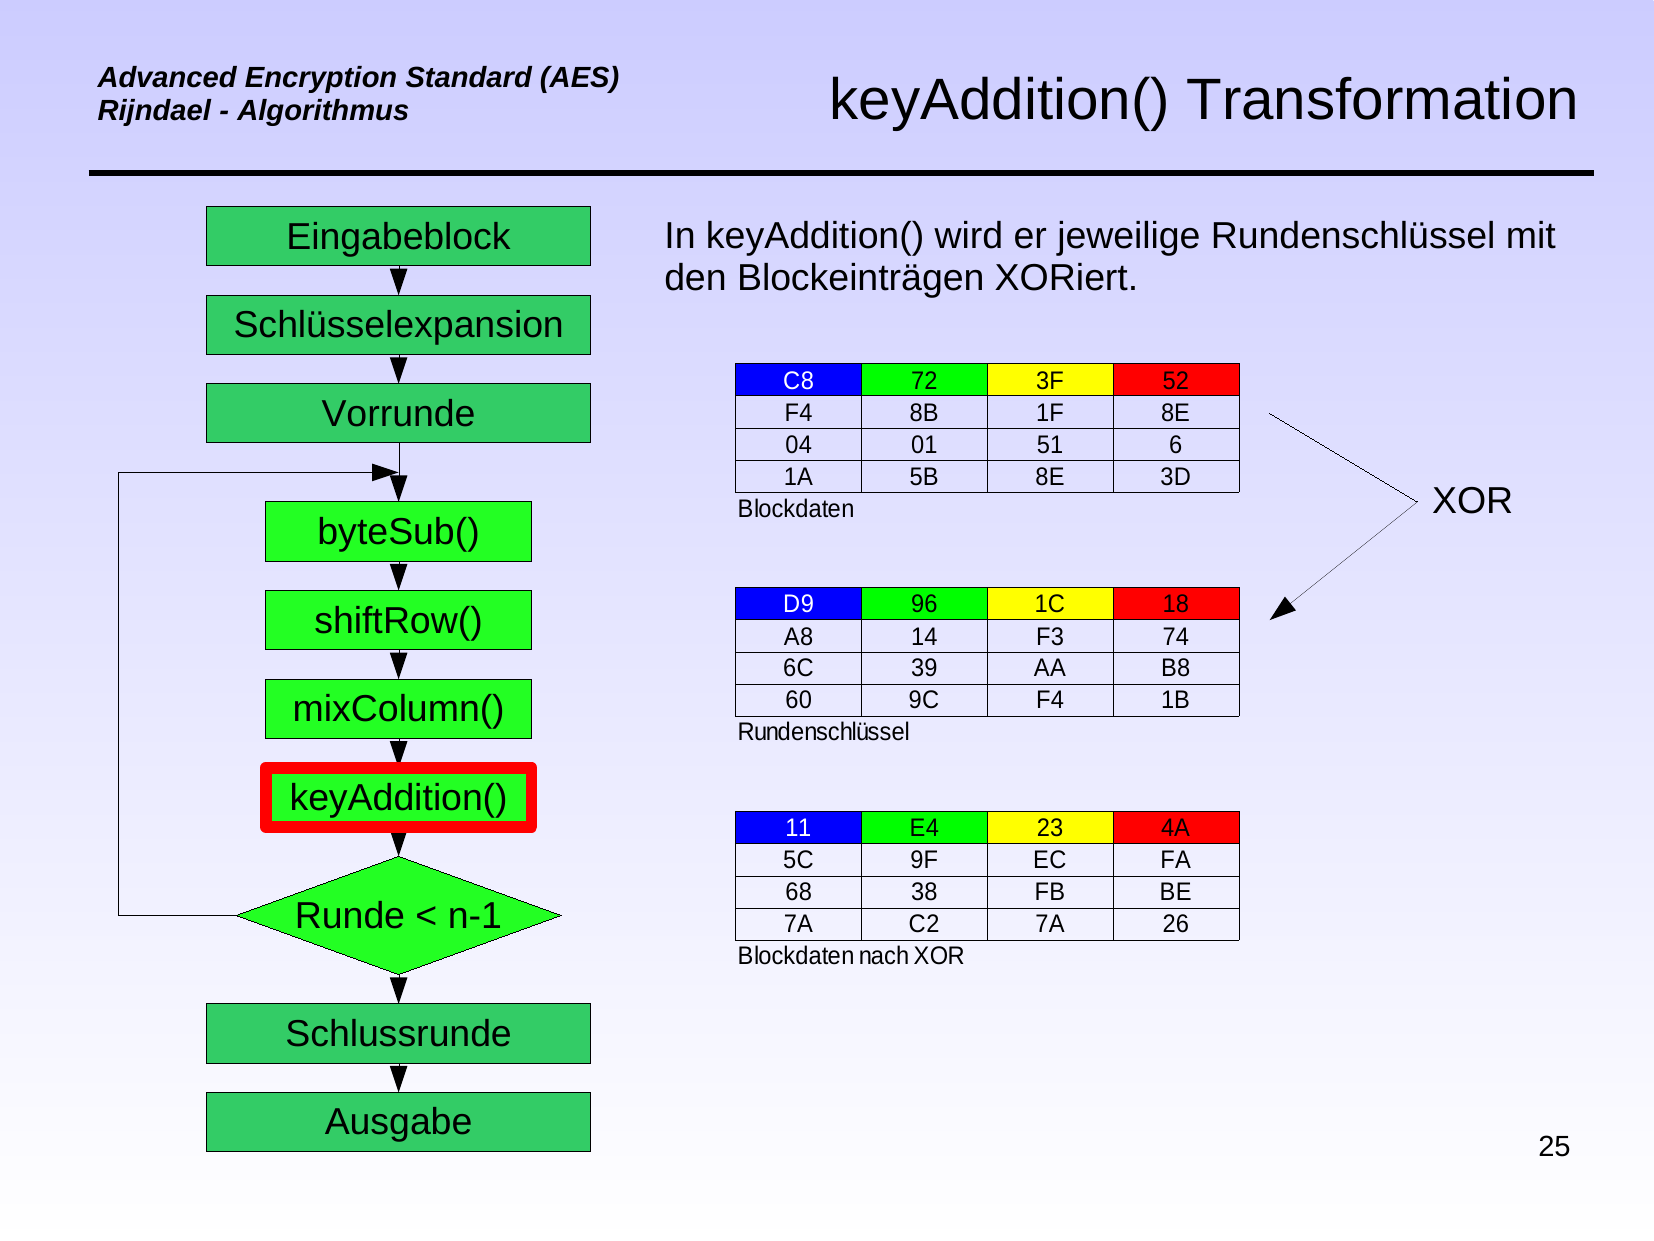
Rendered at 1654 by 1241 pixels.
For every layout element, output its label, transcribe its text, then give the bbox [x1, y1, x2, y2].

text_box Advanced Encryption Standard (AES) Rijndael - Algorithmus [82, 29, 650, 159]
text_box Vorrunde [206, 383, 591, 443]
text_box byteSub() [265, 501, 532, 562]
text_box Runde < n-1 [237, 856, 562, 975]
text_box mixColumn() [265, 679, 532, 739]
text_box Ausgabe [206, 1092, 591, 1152]
text_box keyAddition() Transformation [767, 59, 1595, 139]
chart [733, 361, 1493, 1136]
text_box Eingabeblock [206, 206, 591, 266]
text_box Schlussrunde [206, 1003, 591, 1064]
text_box shiftRow() [265, 590, 532, 650]
text_box XOR [1417, 472, 1565, 530]
text_box Schlüsselexpansion [206, 295, 591, 355]
text_box In keyAddition() wird er jeweilige Rundenschlüssel mit den Blockeinträgen XORiert. [649, 206, 1595, 306]
text_box [265, 767, 532, 827]
